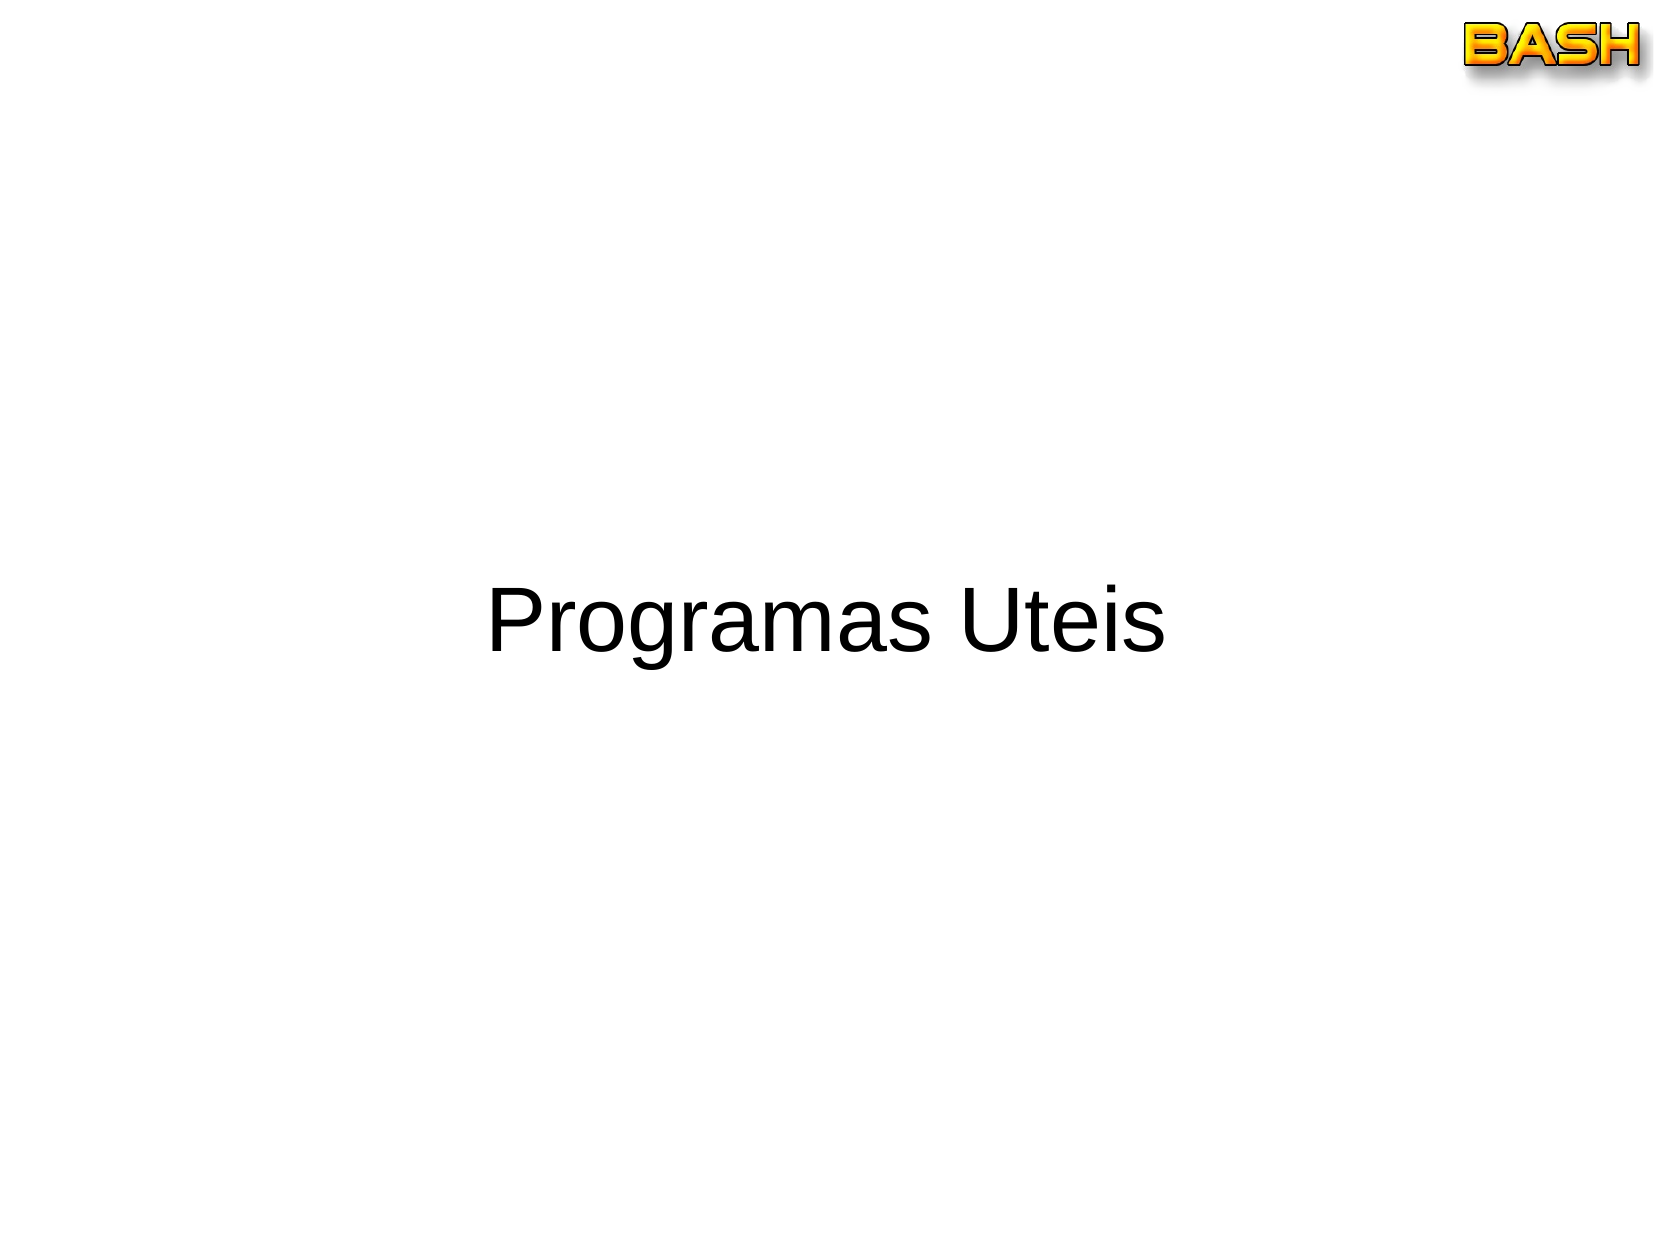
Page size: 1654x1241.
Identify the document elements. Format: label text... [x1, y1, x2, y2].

title Programas Uteis [82, 523, 1571, 717]
picture [1450, 0, 1654, 96]
